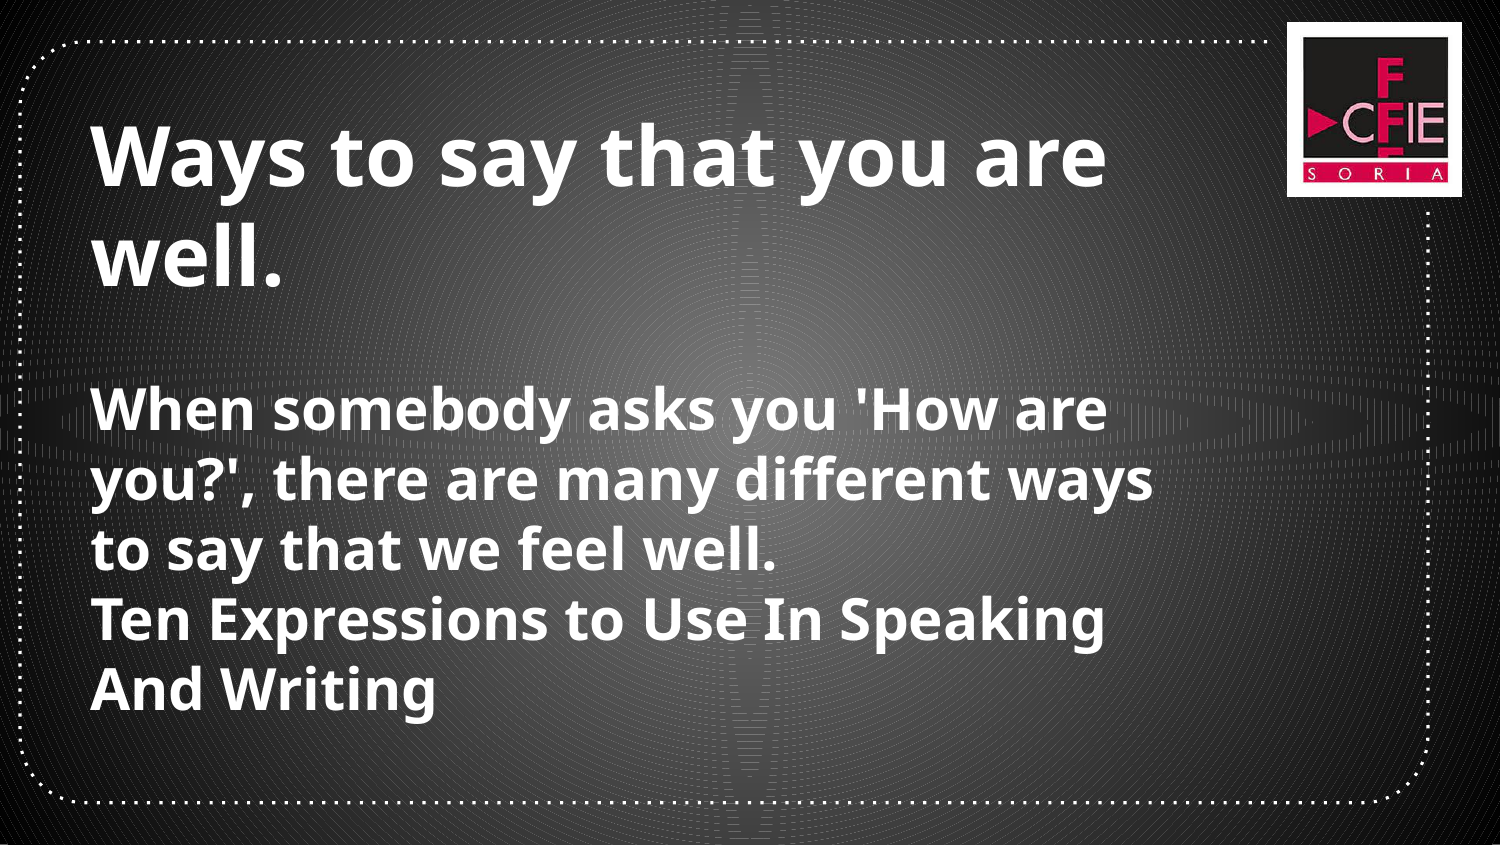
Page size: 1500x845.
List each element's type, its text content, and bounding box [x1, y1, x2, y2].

picture [1287, 22, 1462, 197]
text_box Ways to say that you are well. When somebody asks you 'How are you?', there are many different ways to say that we feel well. Ten Expressions to Use In Speaking And Writing [75, 95, 1238, 782]
